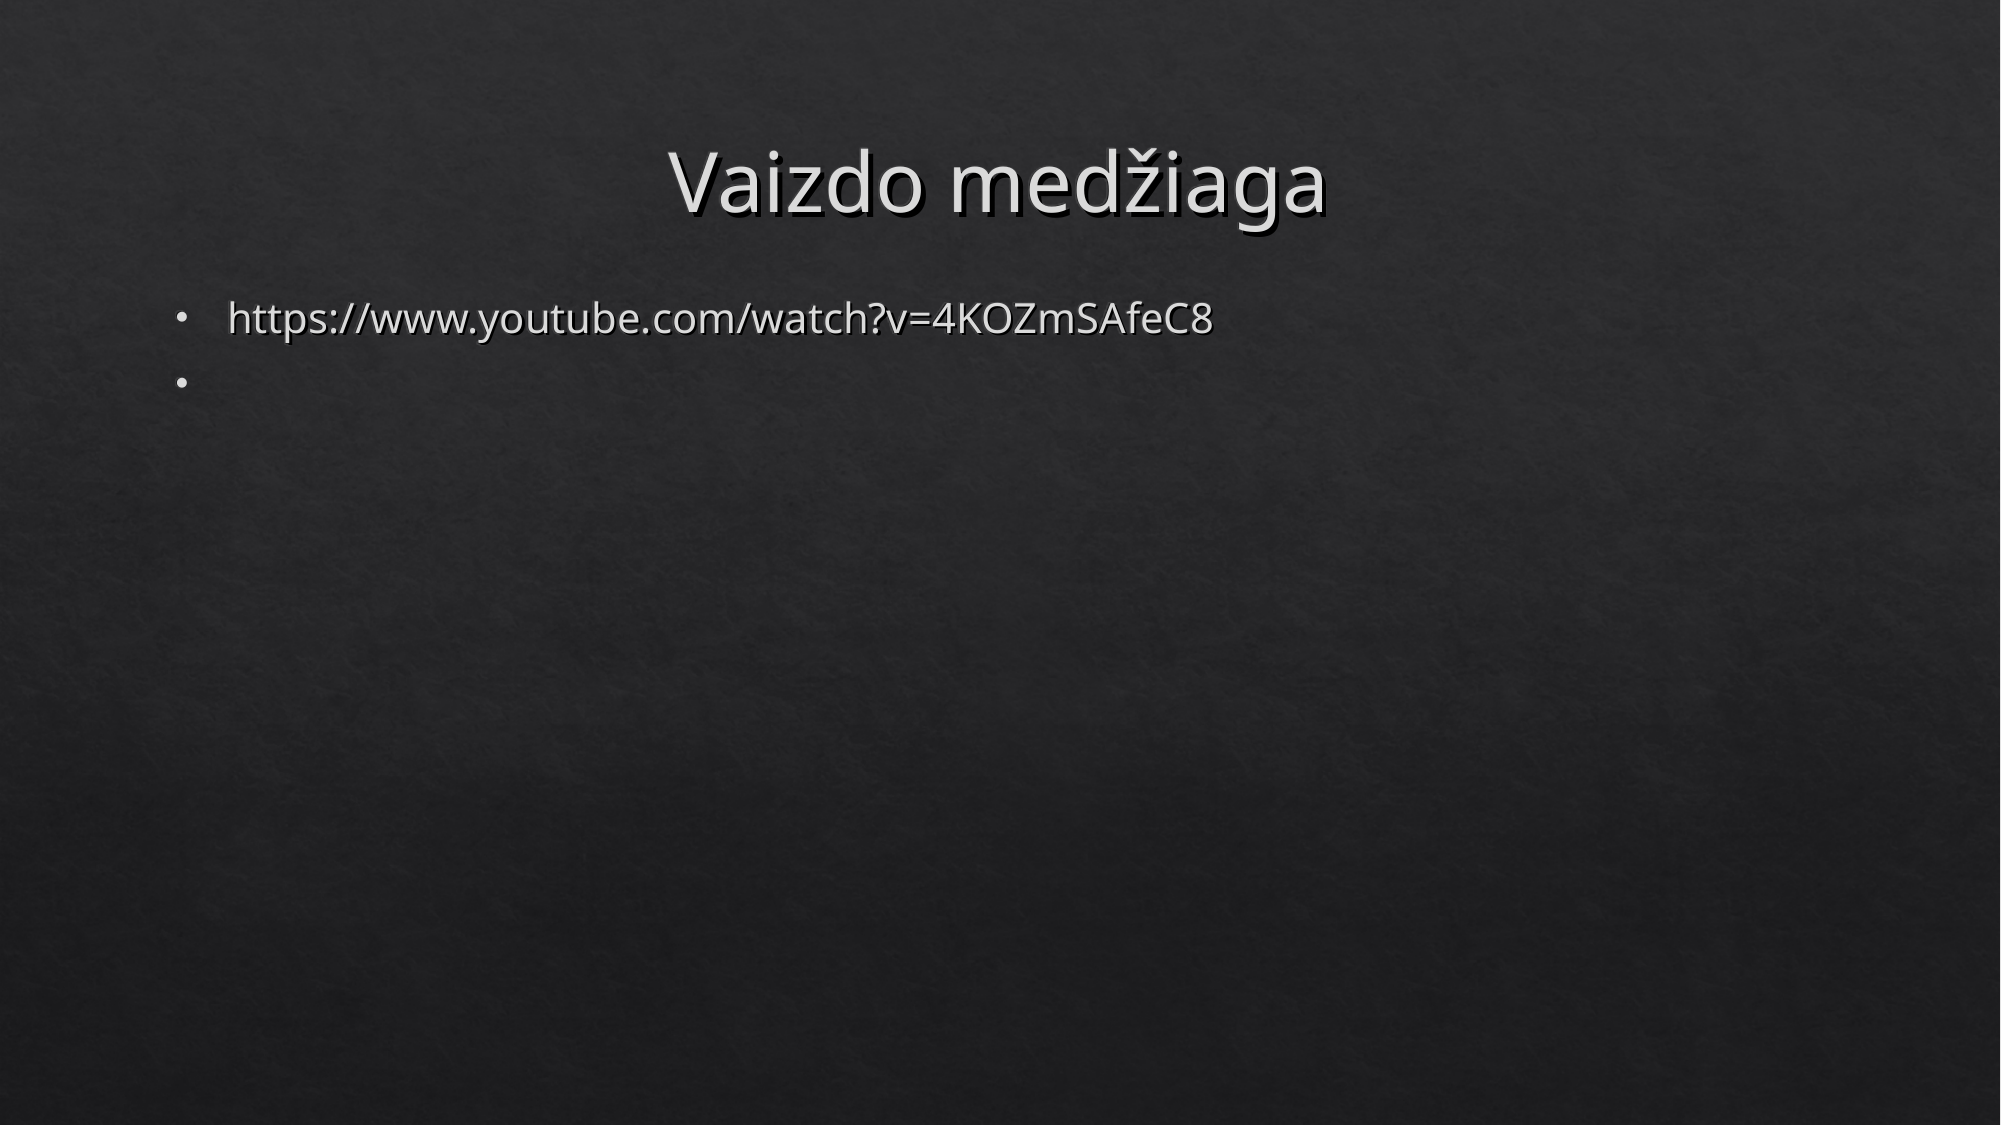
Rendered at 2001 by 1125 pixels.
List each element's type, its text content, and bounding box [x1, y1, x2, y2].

list https://www.youtube.com/watch?v=4KOZmSAfeC8 [149, 284, 1849, 950]
title Vaizdo medžiaga [149, 99, 1849, 260]
